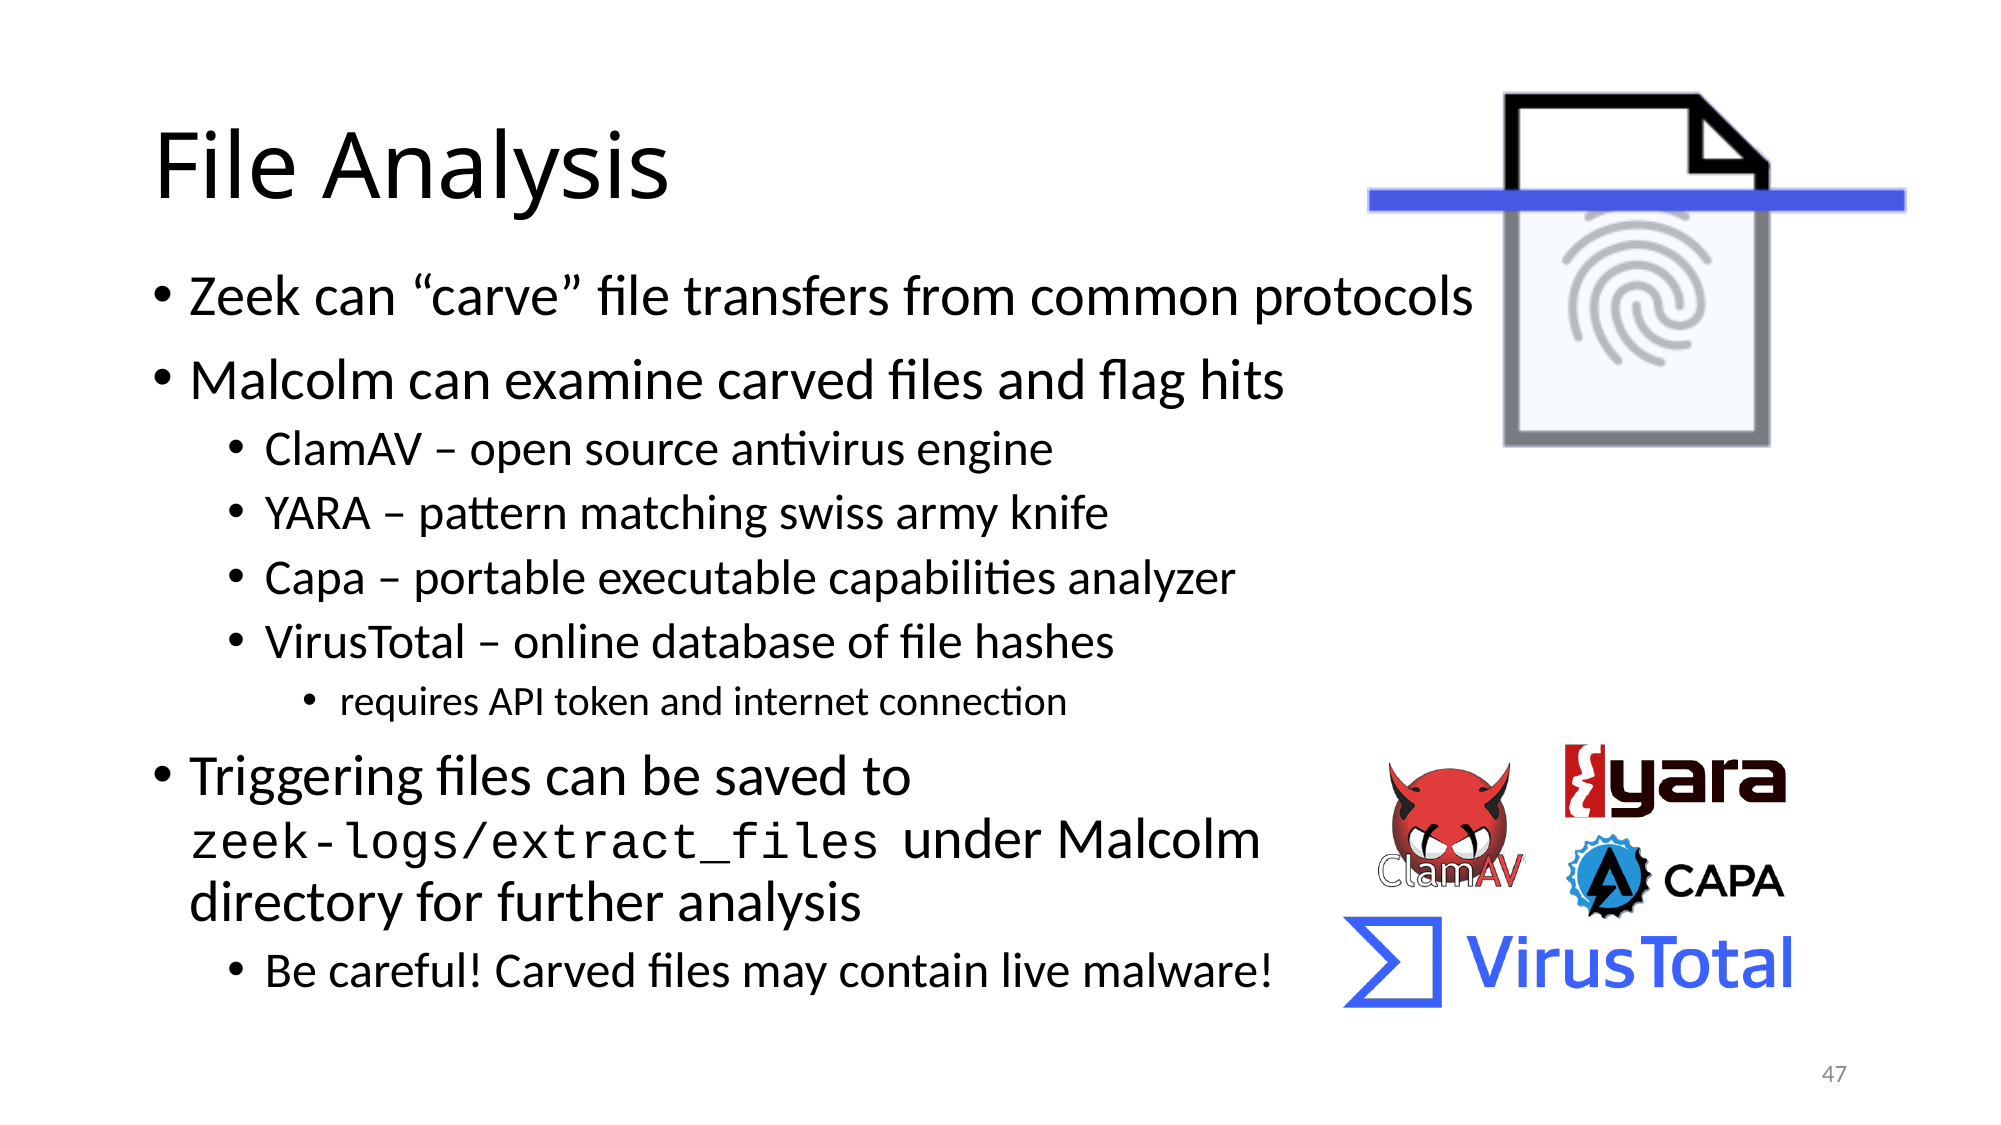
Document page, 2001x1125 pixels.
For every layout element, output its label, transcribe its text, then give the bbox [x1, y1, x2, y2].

picture [1563, 742, 1789, 818]
slide_number <number> [1412, 1042, 1863, 1103]
title File Analysis [137, 59, 1345, 257]
picture [1345, 59, 1930, 477]
picture [1342, 739, 1791, 1073]
list Zeek can “carve” file transfers from common protocols Malcolm can examine carved files and flag hits ClamAV – open source antivirus engine YARA – pattern matching swiss army knife Capa – portable executable capabilities analyzer VirusTotal – online database of file hashes requires API token and internet connection Triggering files can be saved to zeek-logs/extract_files under Malcolm directory for further analysis Be careful! Carved files may contain live malware! [137, 257, 1567, 1043]
